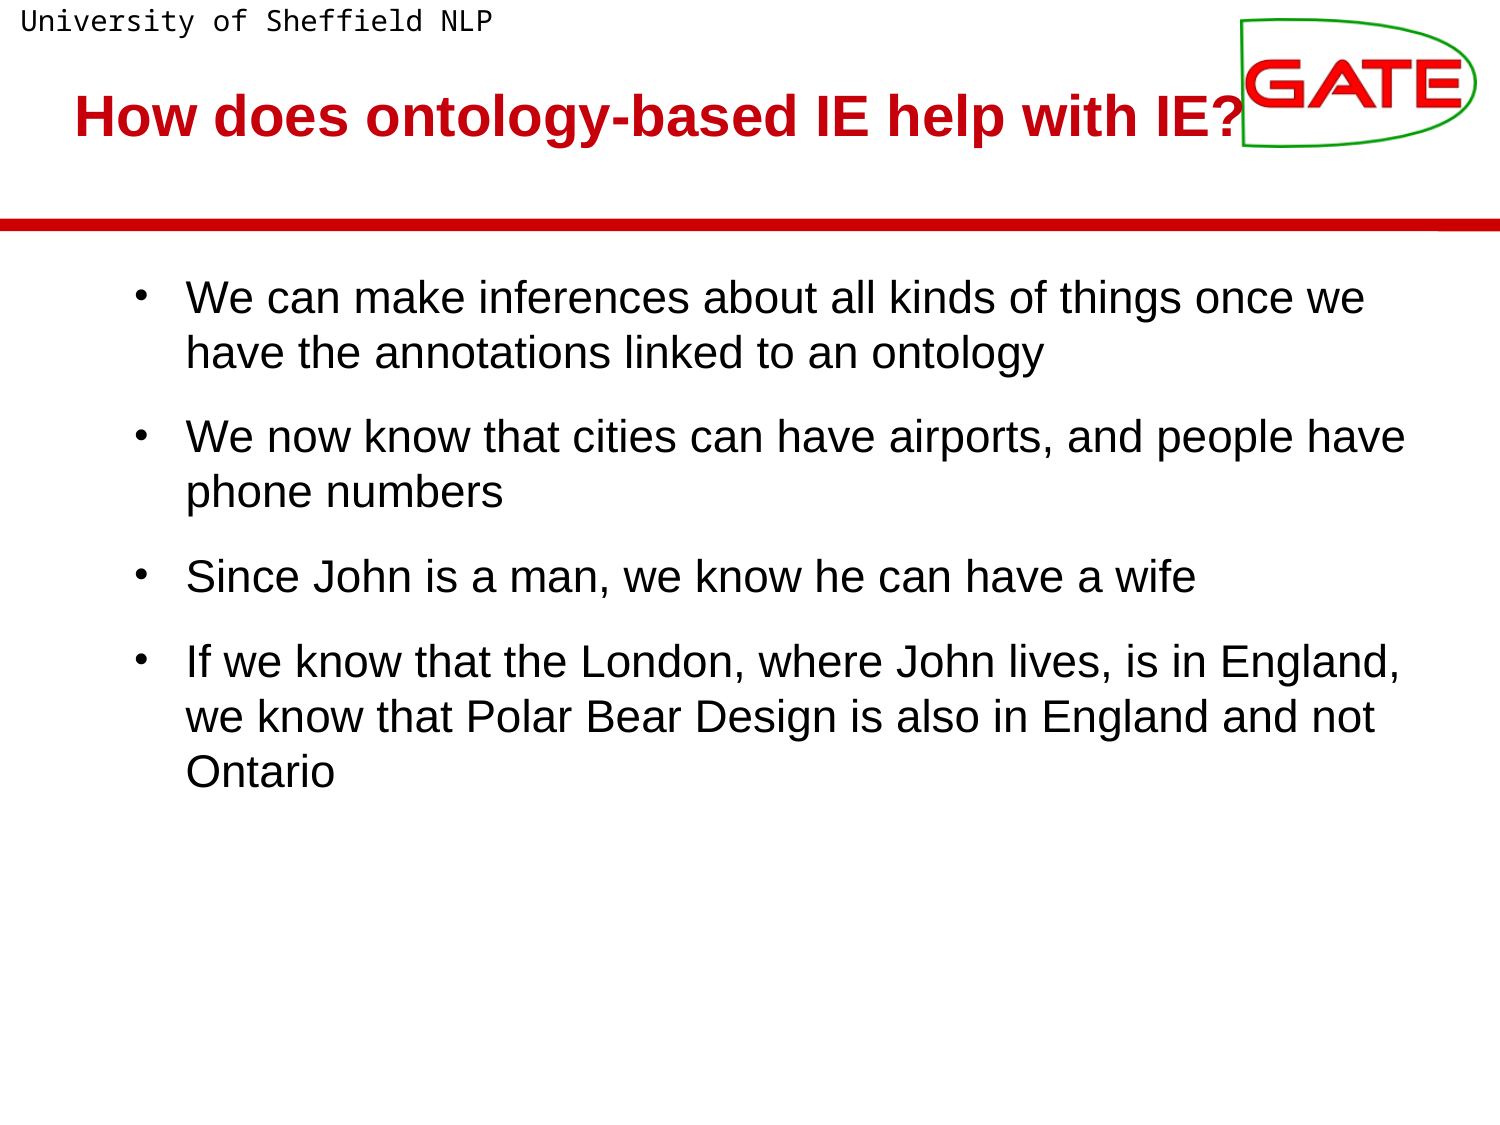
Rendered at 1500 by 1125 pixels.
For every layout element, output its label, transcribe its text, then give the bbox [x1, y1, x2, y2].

title How does ontology-based IE help with IE? [74, 44, 1425, 188]
picture [1240, 18, 1477, 148]
text_box We can make inferences about all kinds of things once we have the annotations linked to an ontology We now know that cities can have airports, and people have phone numbers Since John is a man, we know he can have a wife If we know that the London, where John lives, is in England, we know that Polar Bear Design is also in England and not Ontario [74, 262, 1425, 1074]
